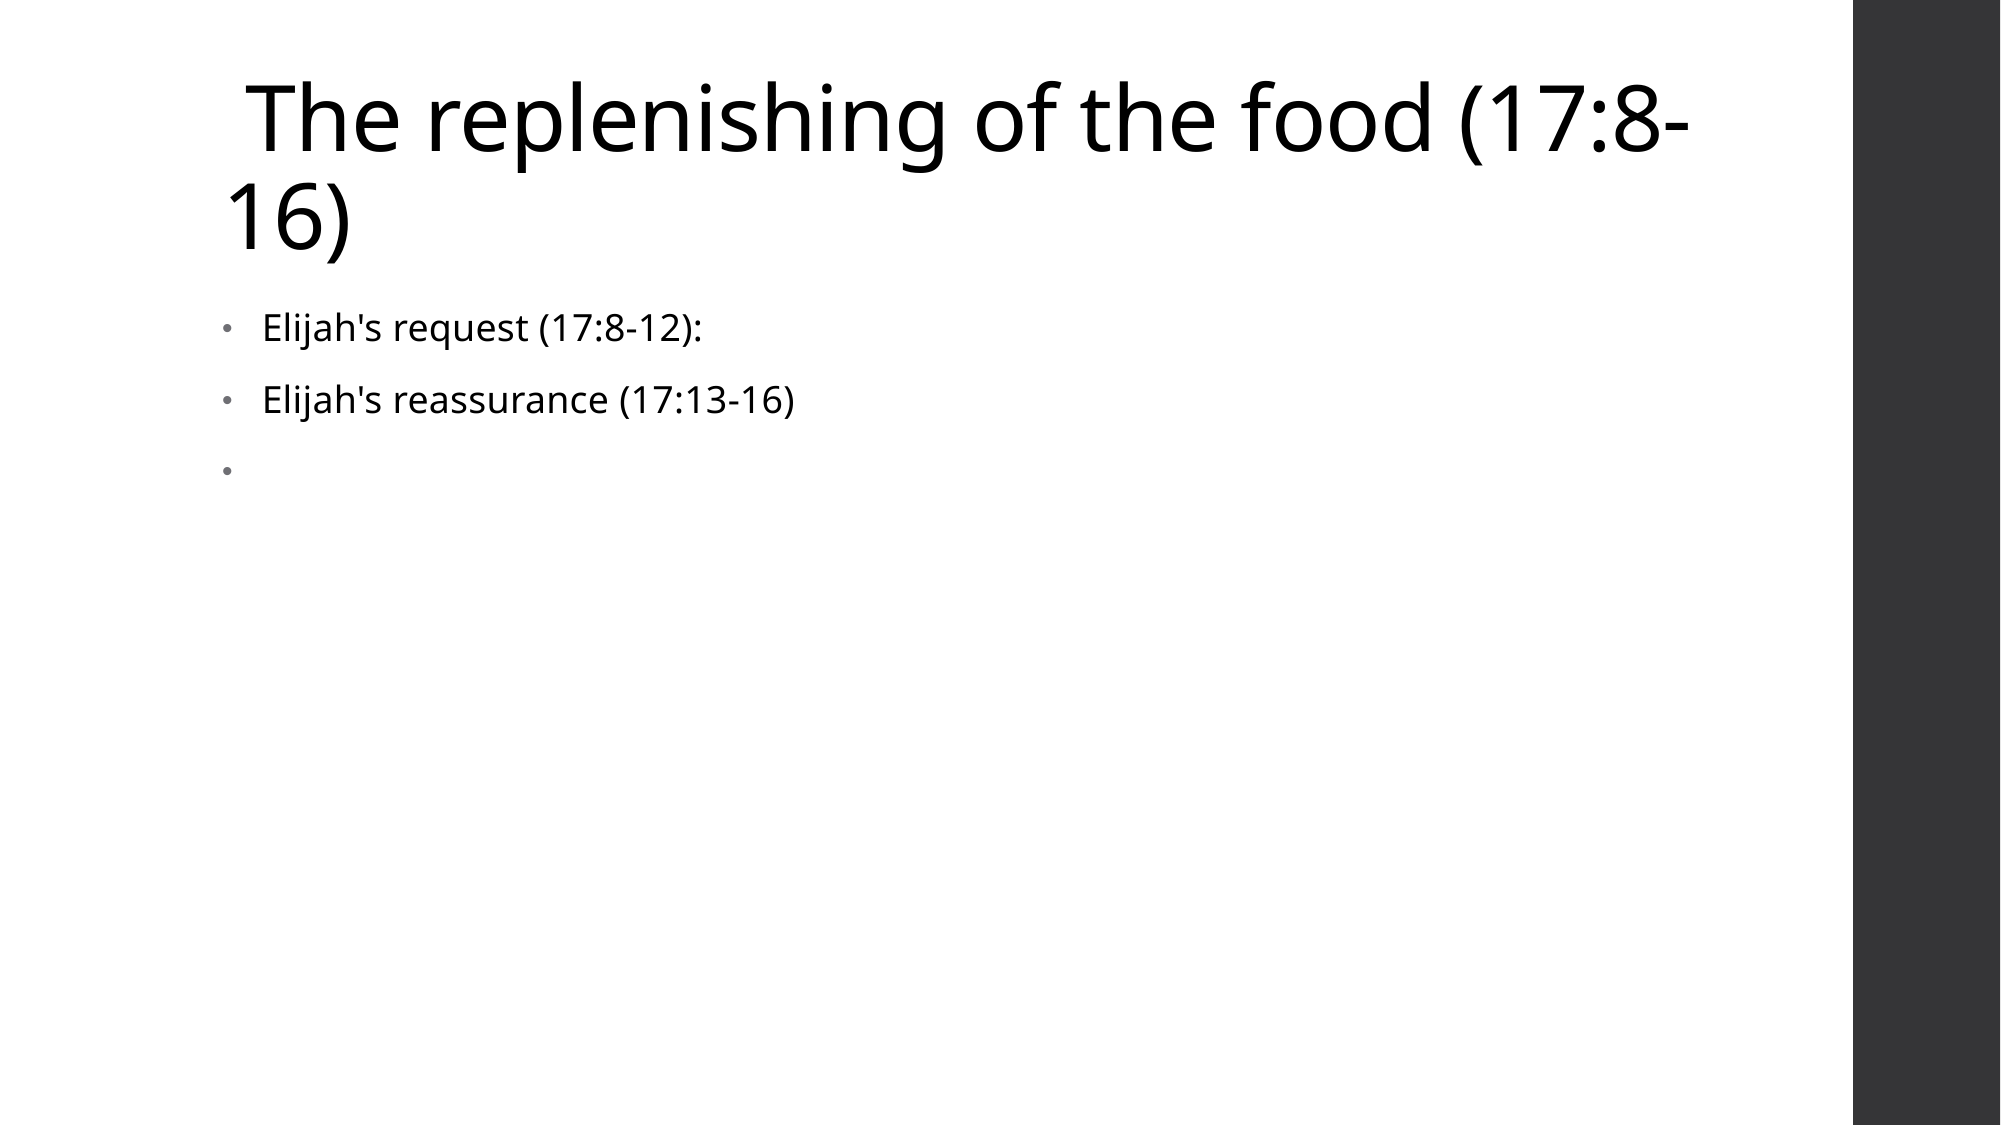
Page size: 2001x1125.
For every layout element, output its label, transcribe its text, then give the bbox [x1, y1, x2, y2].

title The replenishing of the food (17:8-16) [206, 60, 1797, 278]
list Elijah's request (17:8-12): Elijah's reassurance (17:13-16) [206, 299, 1617, 1014]
